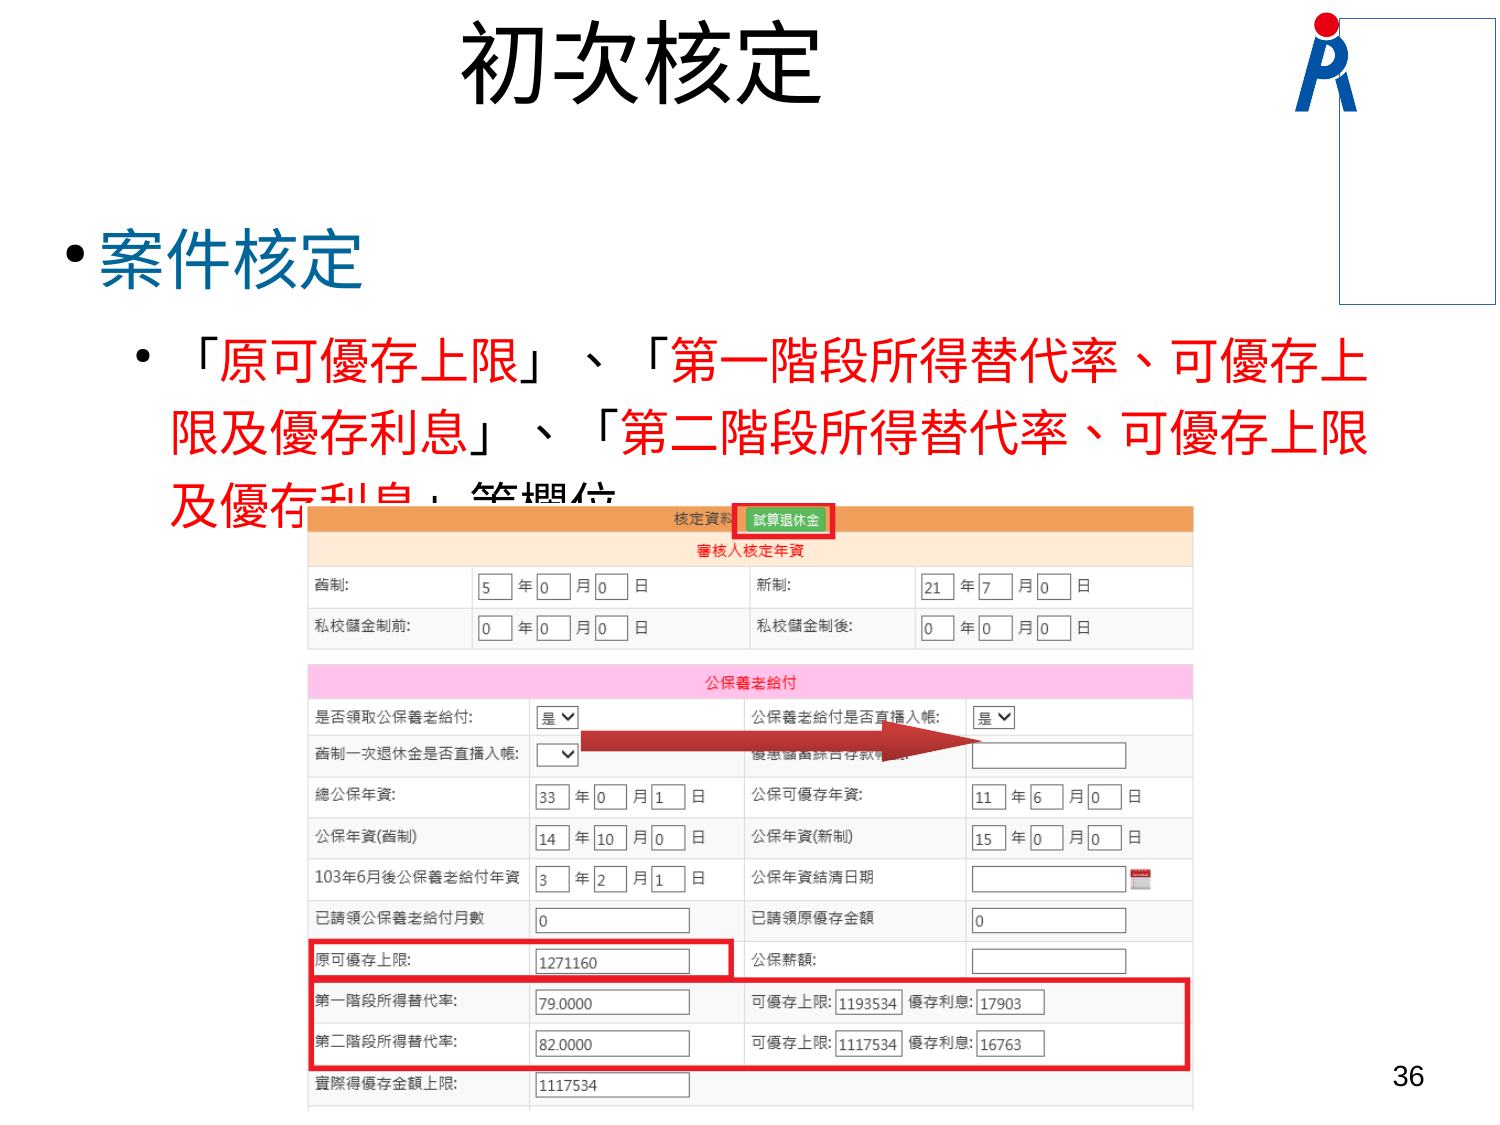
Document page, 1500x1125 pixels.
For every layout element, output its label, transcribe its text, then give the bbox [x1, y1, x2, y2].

text_box [580, 720, 983, 762]
picture [302, 503, 1198, 1112]
list 案件核定 「原可優存上限」、「第一階段所得替代率、可優存上限及優存利息」、「第二階段所得替代率、可優存上限及優存利息」等欄位 [63, 206, 1414, 950]
slide_number 36 [1198, 1059, 1425, 1110]
picture [1278, 0, 1374, 128]
title 初次核定 [59, 2, 1225, 113]
